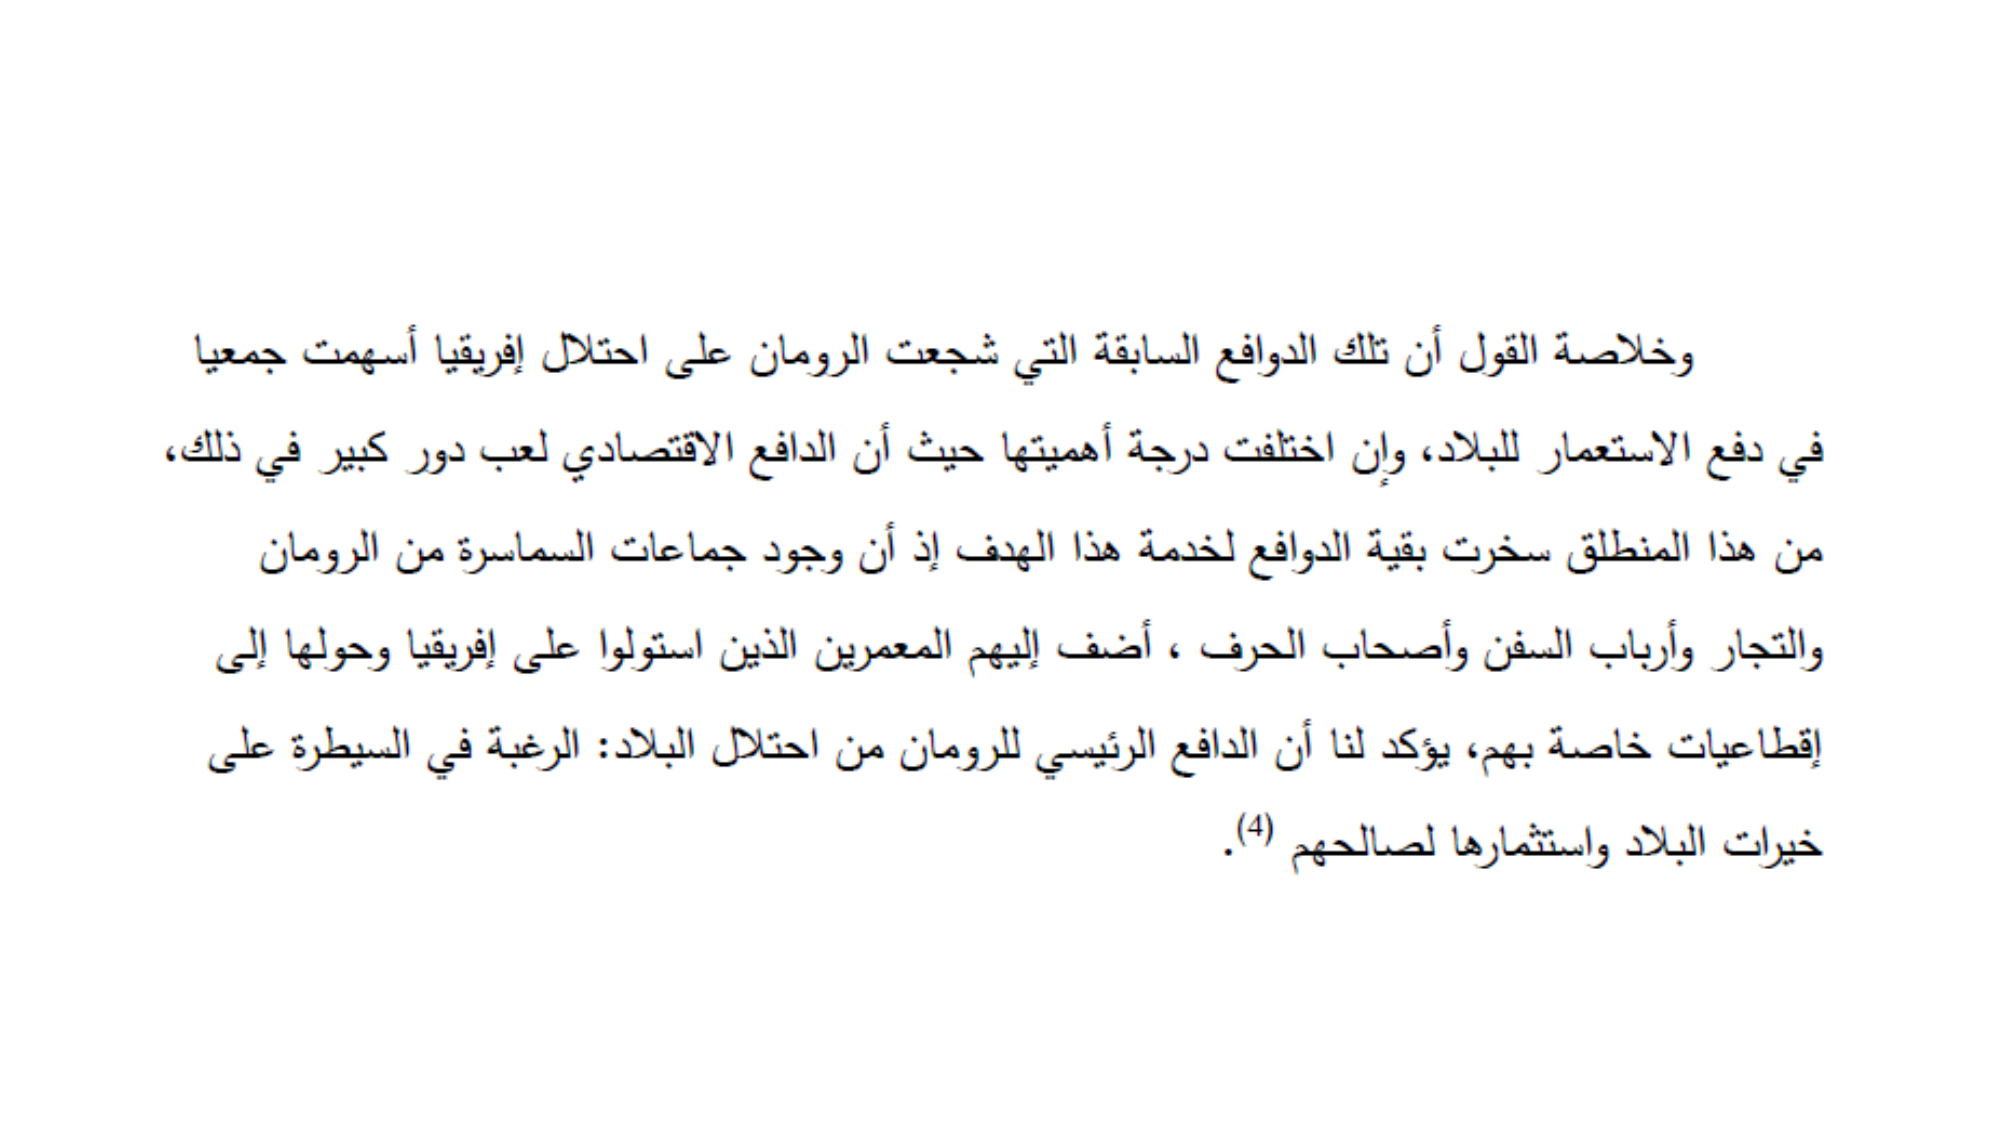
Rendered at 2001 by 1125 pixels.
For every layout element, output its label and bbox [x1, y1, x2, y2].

picture [124, 295, 1876, 932]
